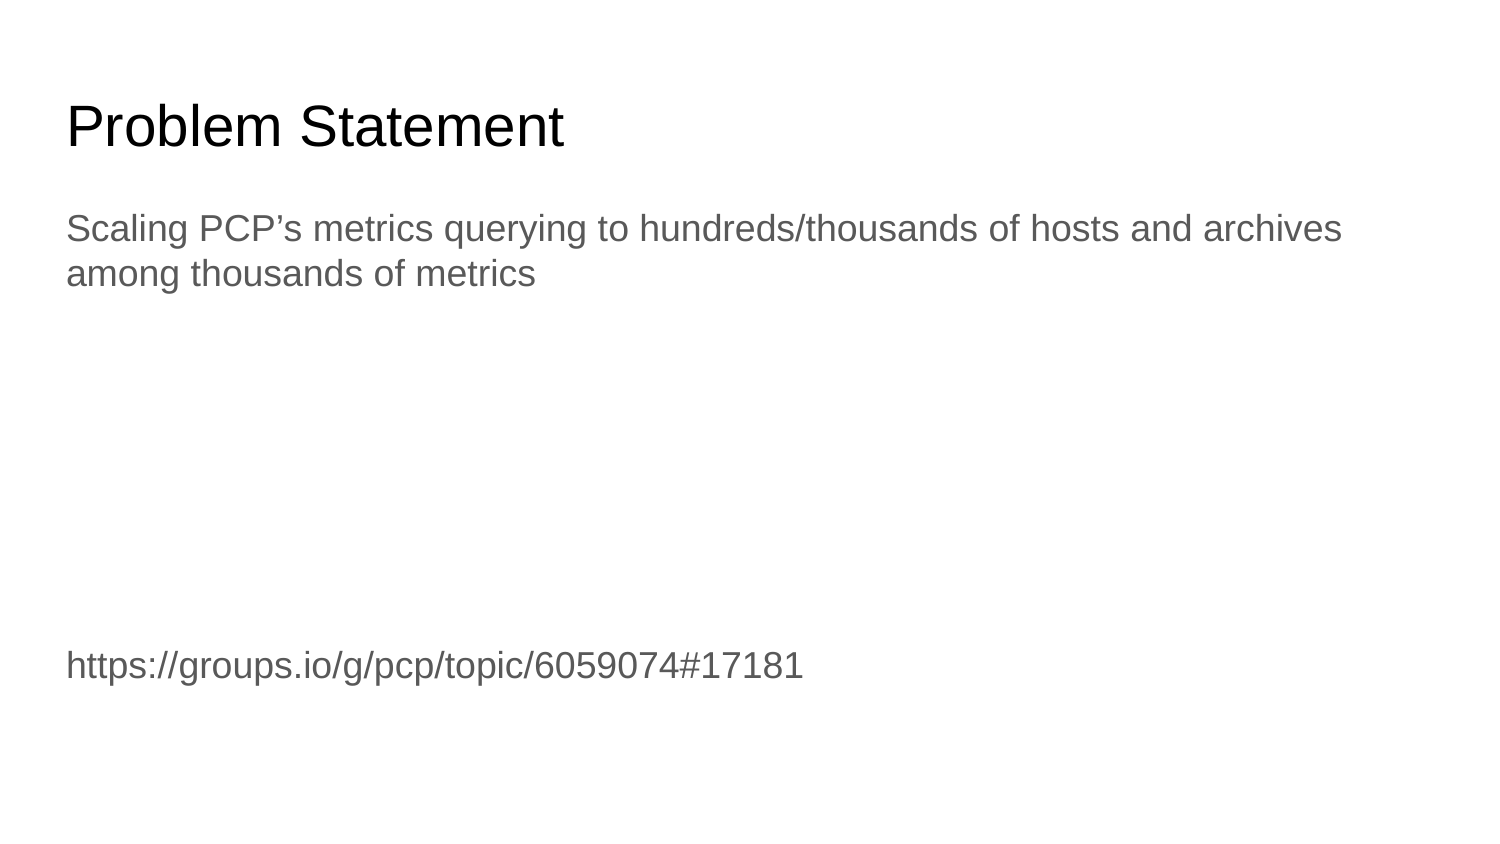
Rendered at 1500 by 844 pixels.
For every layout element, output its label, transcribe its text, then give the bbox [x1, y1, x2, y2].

title Problem Statement [51, 72, 1449, 167]
list Scaling PCP’s metrics querying to hundreds/thousands of hosts and archives among thousands of metrics https://groups.io/g/pcp/topic/6059074#17181 [51, 189, 1449, 750]
